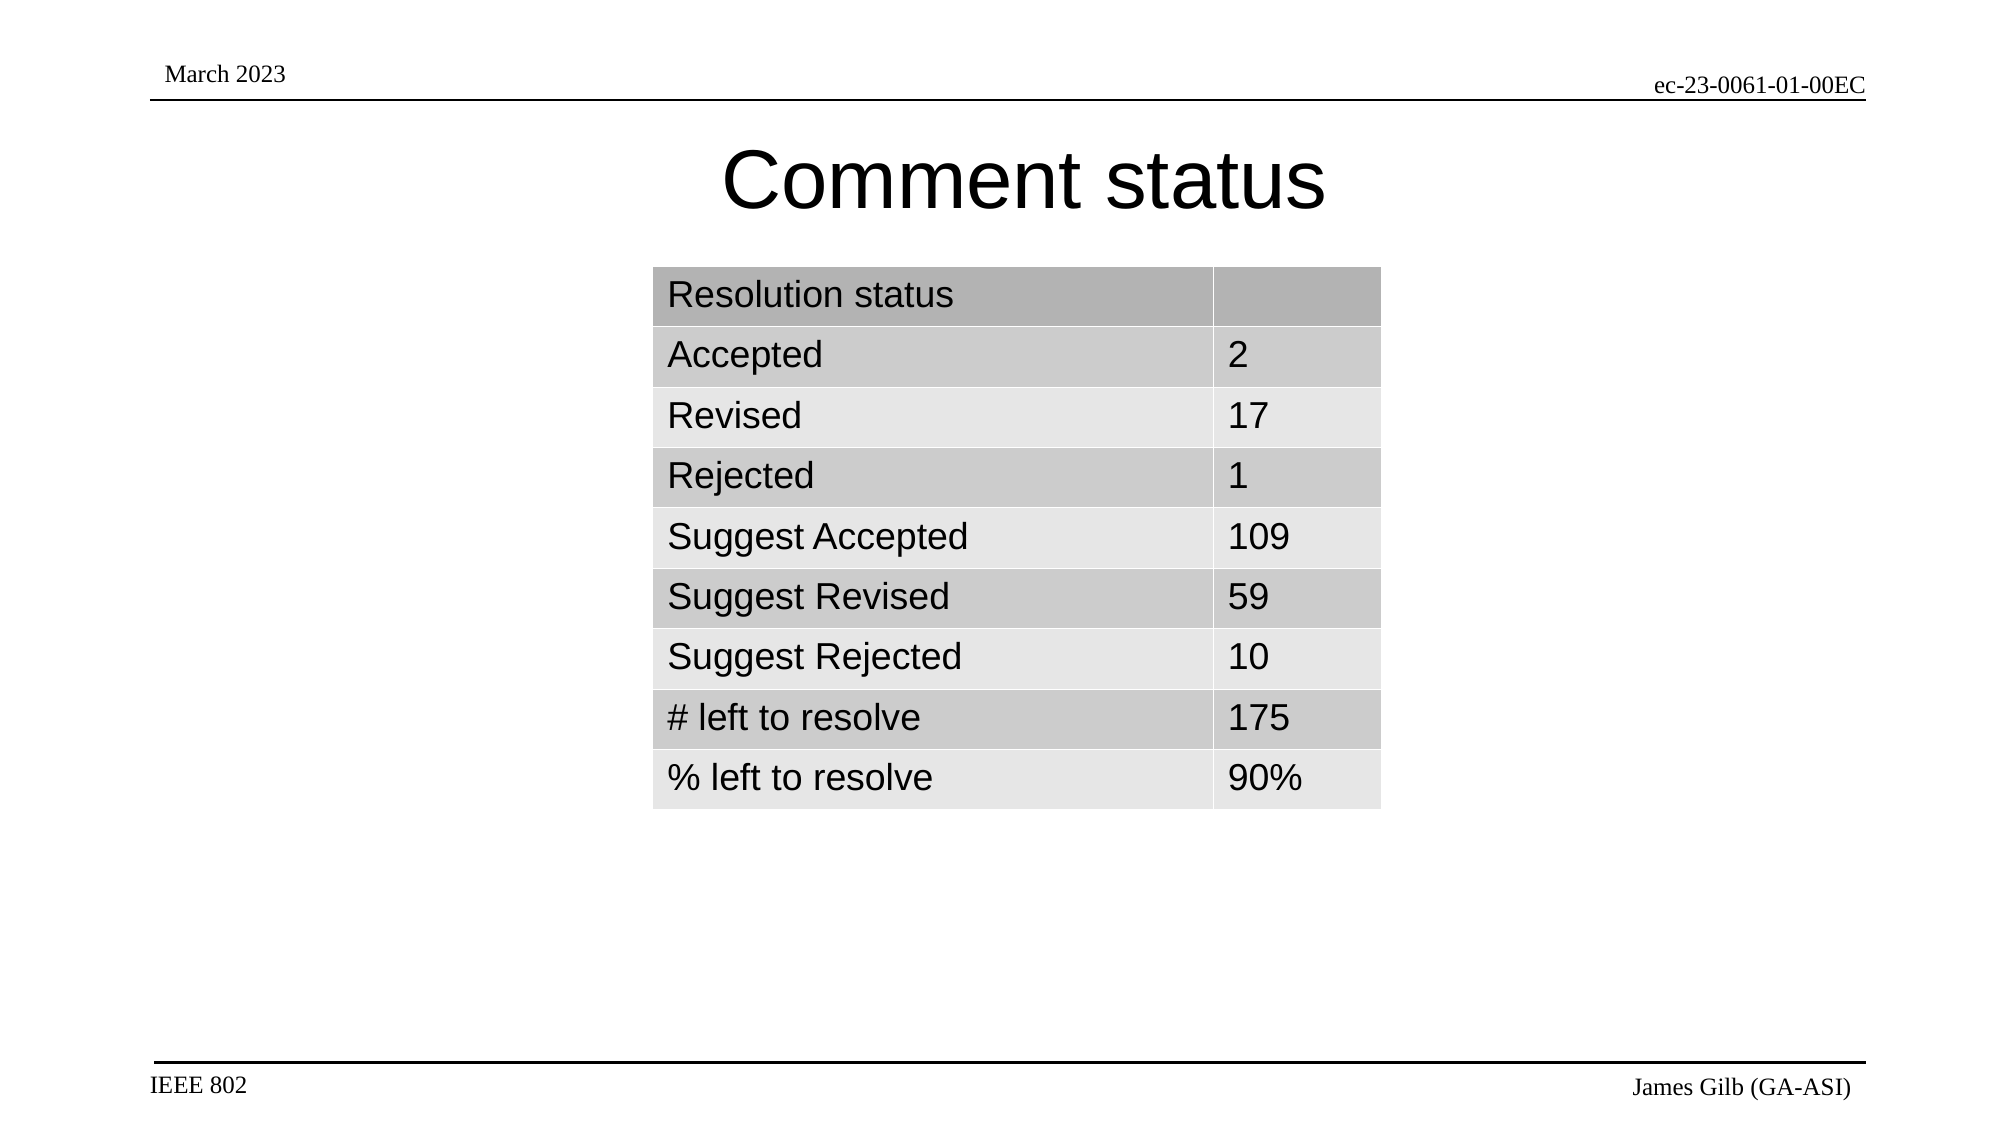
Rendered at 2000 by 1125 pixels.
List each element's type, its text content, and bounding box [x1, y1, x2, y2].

table_header Resolution status [653, 267, 1213, 326]
table_cell Suggest Accepted [653, 508, 1213, 568]
table_cell 17 [1214, 388, 1381, 447]
table_cell Suggest Rejected [653, 629, 1213, 689]
table_cell Suggest Revised [653, 569, 1213, 628]
table_cell 90% [1214, 750, 1381, 809]
table_cell 109 [1214, 508, 1381, 568]
title Comment status [149, 112, 1900, 238]
table_cell Revised [653, 388, 1213, 447]
table_cell Accepted [653, 327, 1213, 387]
table_cell 1 [1214, 448, 1381, 507]
table_cell 2 [1214, 327, 1381, 387]
table_cell # left to resolve [653, 690, 1213, 749]
table_cell Rejected [653, 448, 1213, 507]
table_header [1214, 267, 1381, 326]
table_cell 10 [1214, 629, 1381, 689]
table_cell % left to resolve [653, 750, 1213, 809]
table_cell 175 [1214, 690, 1381, 749]
table_cell 59 [1214, 569, 1381, 628]
